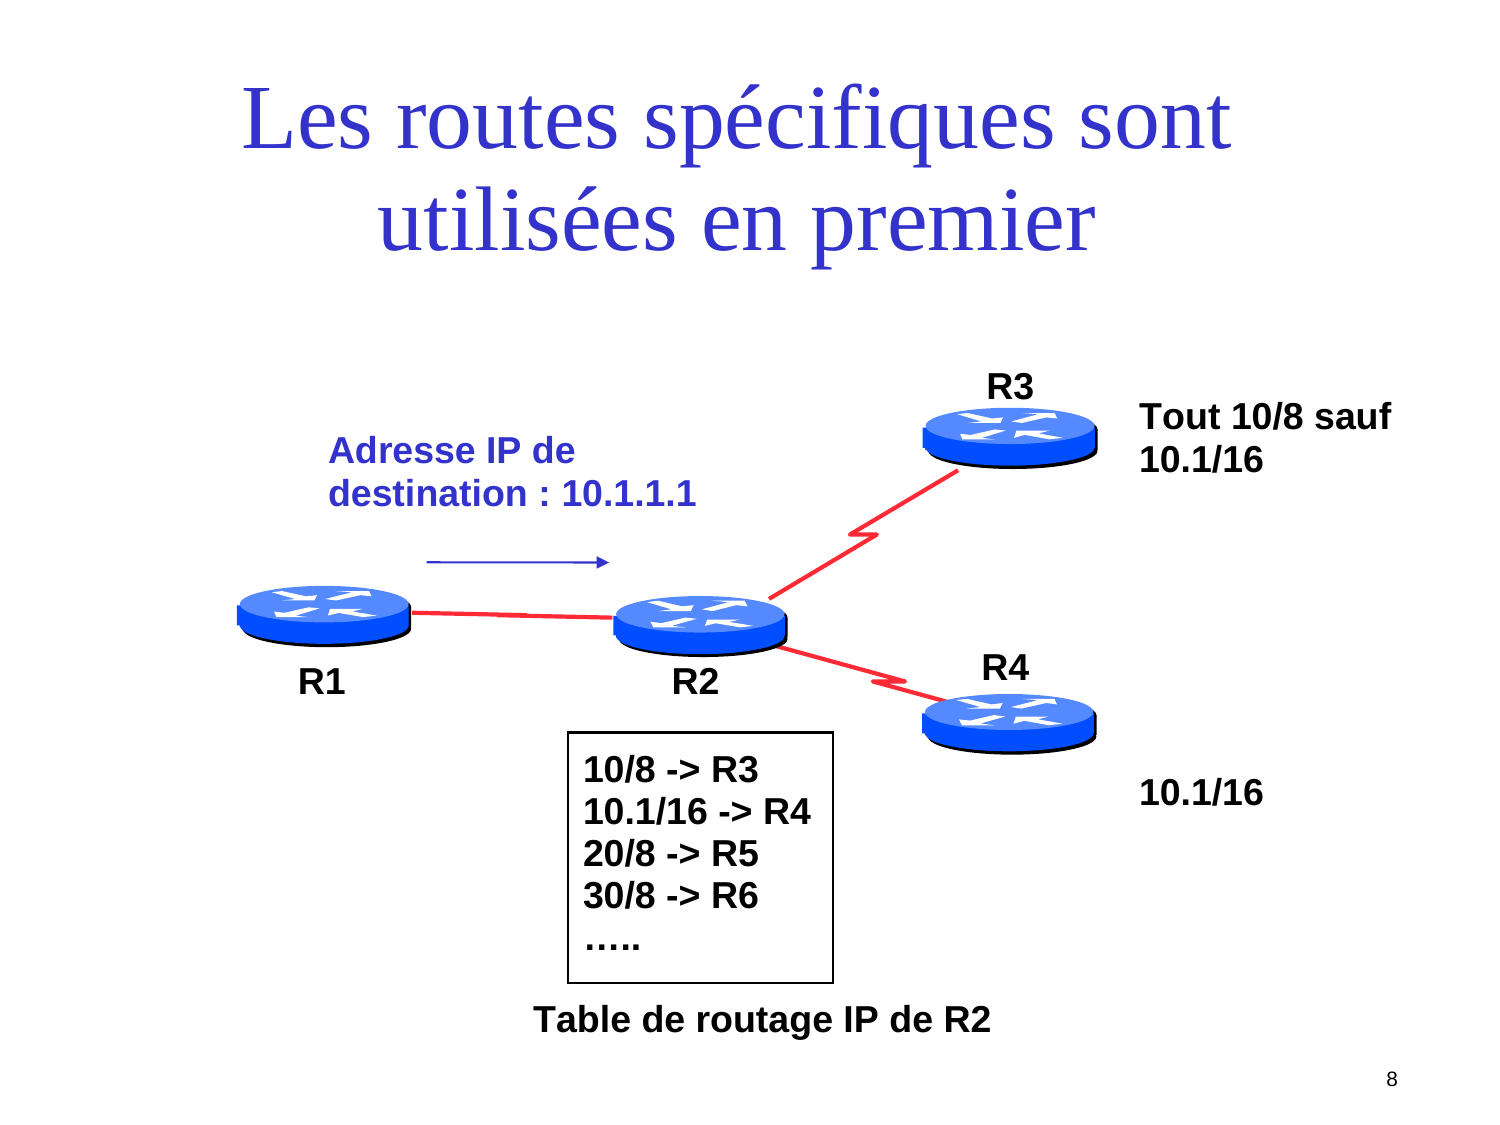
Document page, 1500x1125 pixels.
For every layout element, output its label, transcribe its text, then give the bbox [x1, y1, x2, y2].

text_box R3 [971, 357, 1050, 409]
text_box Tout 10/8 sauf 10.1/16 [1124, 388, 1407, 488]
text_box [236, 585, 412, 648]
text_box R4 [966, 638, 1045, 696]
text_box Table de routage IP de R2 [516, 990, 1009, 1050]
text_box [922, 407, 1098, 470]
text_box [922, 695, 1097, 755]
text_box [613, 596, 788, 656]
text_box 10.1/16 [1124, 764, 1279, 821]
text_box 10/8 -> R3 10.1/16 -> R4 20/8 -> R5 30/8 -> R6 ….. [569, 740, 829, 968]
text_box R1 [280, 651, 363, 711]
text_box Adresse IP de destination : 10.1.1.1 [311, 421, 715, 523]
text_box R2 [656, 653, 735, 711]
title Les routes spécifiques sont utilisées en premier [112, 49, 1363, 288]
